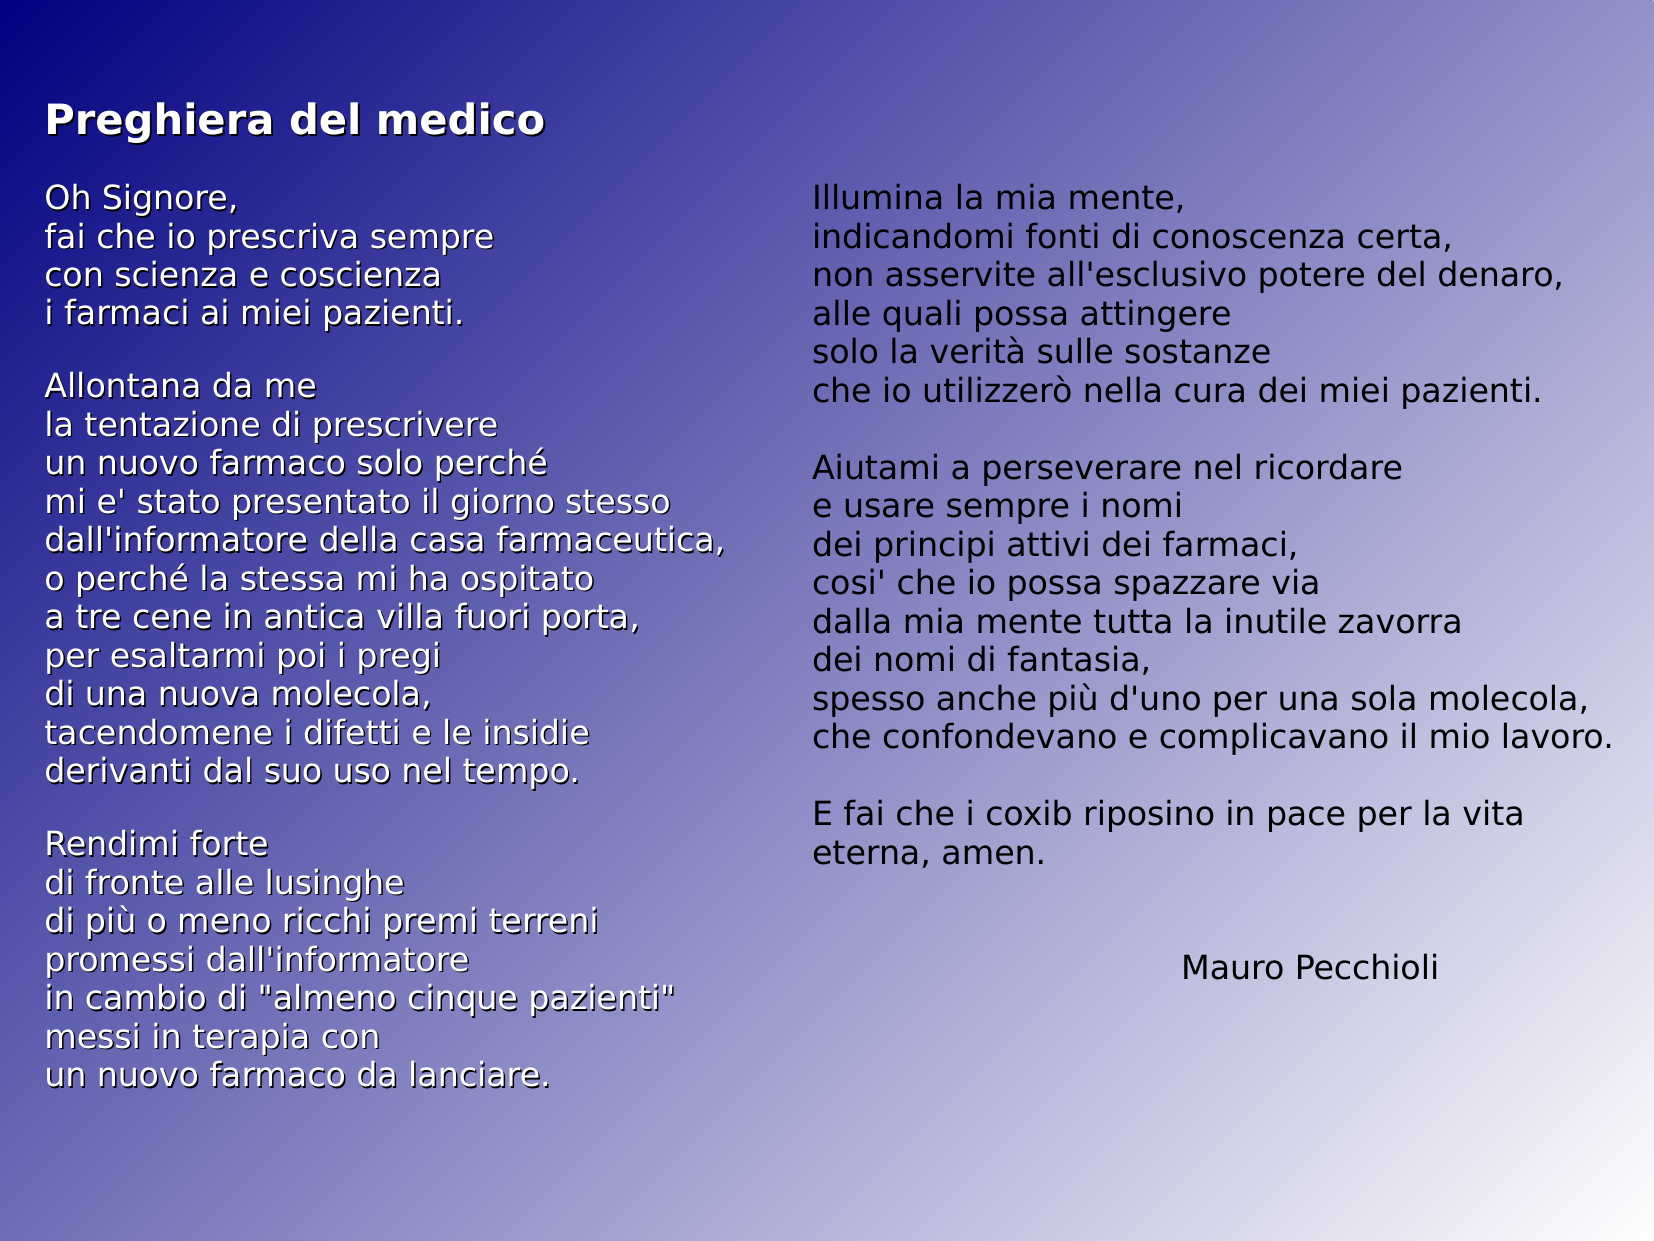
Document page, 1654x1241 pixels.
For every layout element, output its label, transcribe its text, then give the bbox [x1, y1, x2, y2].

text_box Illumina la mia mente, indicandomi fonti di conoscenza certa, non asservite all'esclusivo potere del denaro, alle quali possa attingere solo la verità sulle sostanze che io utilizzerò nella cura dei miei pazienti. Aiutami a perseverare nel ricordare e usare sempre i nomi dei principi attivi dei farmaci, cosi' che io possa spazzare via dalla mia mente tutta la inutile zavorra dei nomi di fantasia, spesso anche più d'uno per una sola molecola, che confondevano e complicavano il mio lavoro. E fai che i coxib riposino in pace per la vita eterna, amen. Mauro Pecchioli [797, 94, 1654, 995]
text_box Preghiera del medico Oh Signore, fai che io prescriva sempre con scienza e coscienza i farmaci ai miei pazienti. Allontana da me la tentazione di prescrivere un nuovo farmaco solo perché mi e' stato presentato il giorno stesso dall'informatore della casa farmaceutica, o perché la stessa mi ha ospitato a tre cene in antica villa fuori porta, per esaltarmi poi i pregi di una nuova molecola, tacendomene i difetti e le insidie derivanti dal suo uso nel tempo. Rendimi forte di fronte alle lusinghe di più o meno ricchi premi terreni promessi dall'informatore in cambio di "almeno cinque pazienti" messi in terapia con un nuovo farmaco da lanciare. [29, 88, 768, 1192]
